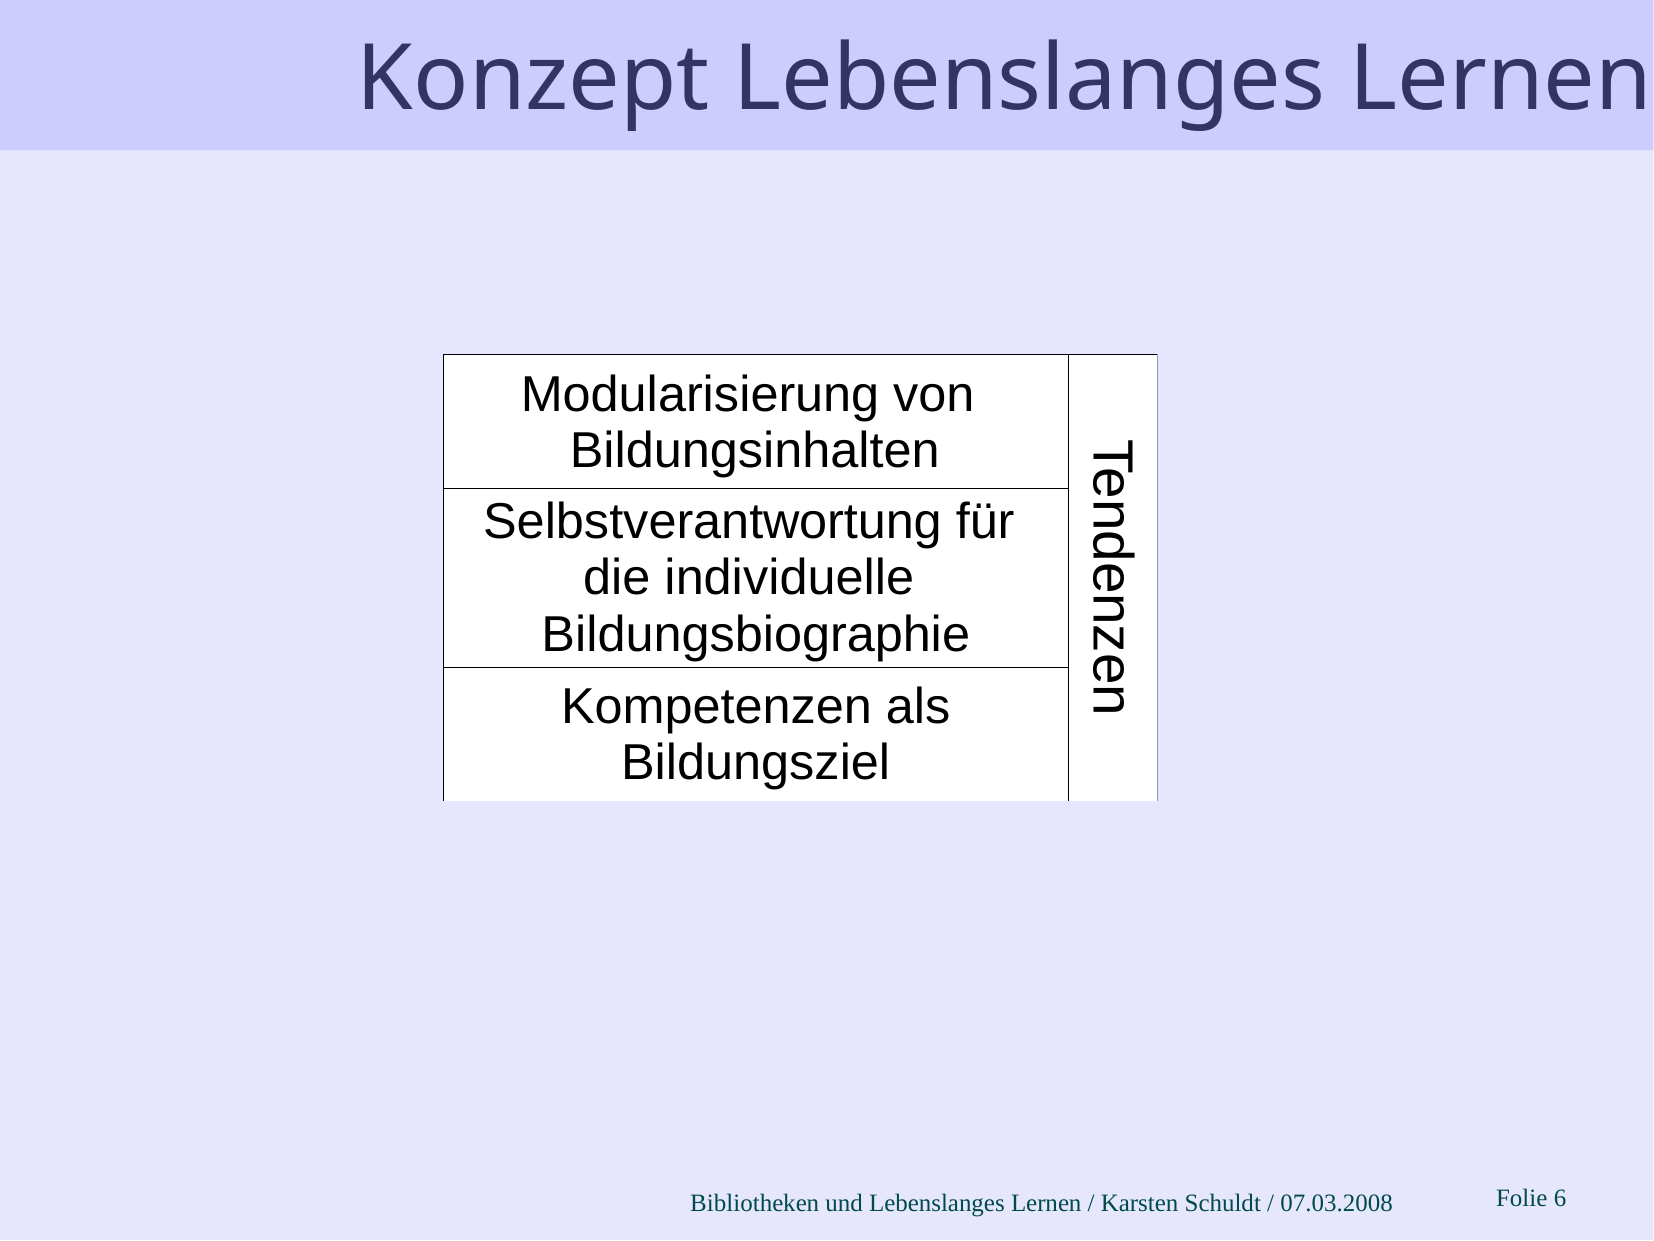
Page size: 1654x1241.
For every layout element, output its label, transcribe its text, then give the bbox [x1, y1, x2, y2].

title Konzept Lebenslanges Lernen [0, 0, 1654, 151]
chart [442, 354, 1158, 801]
